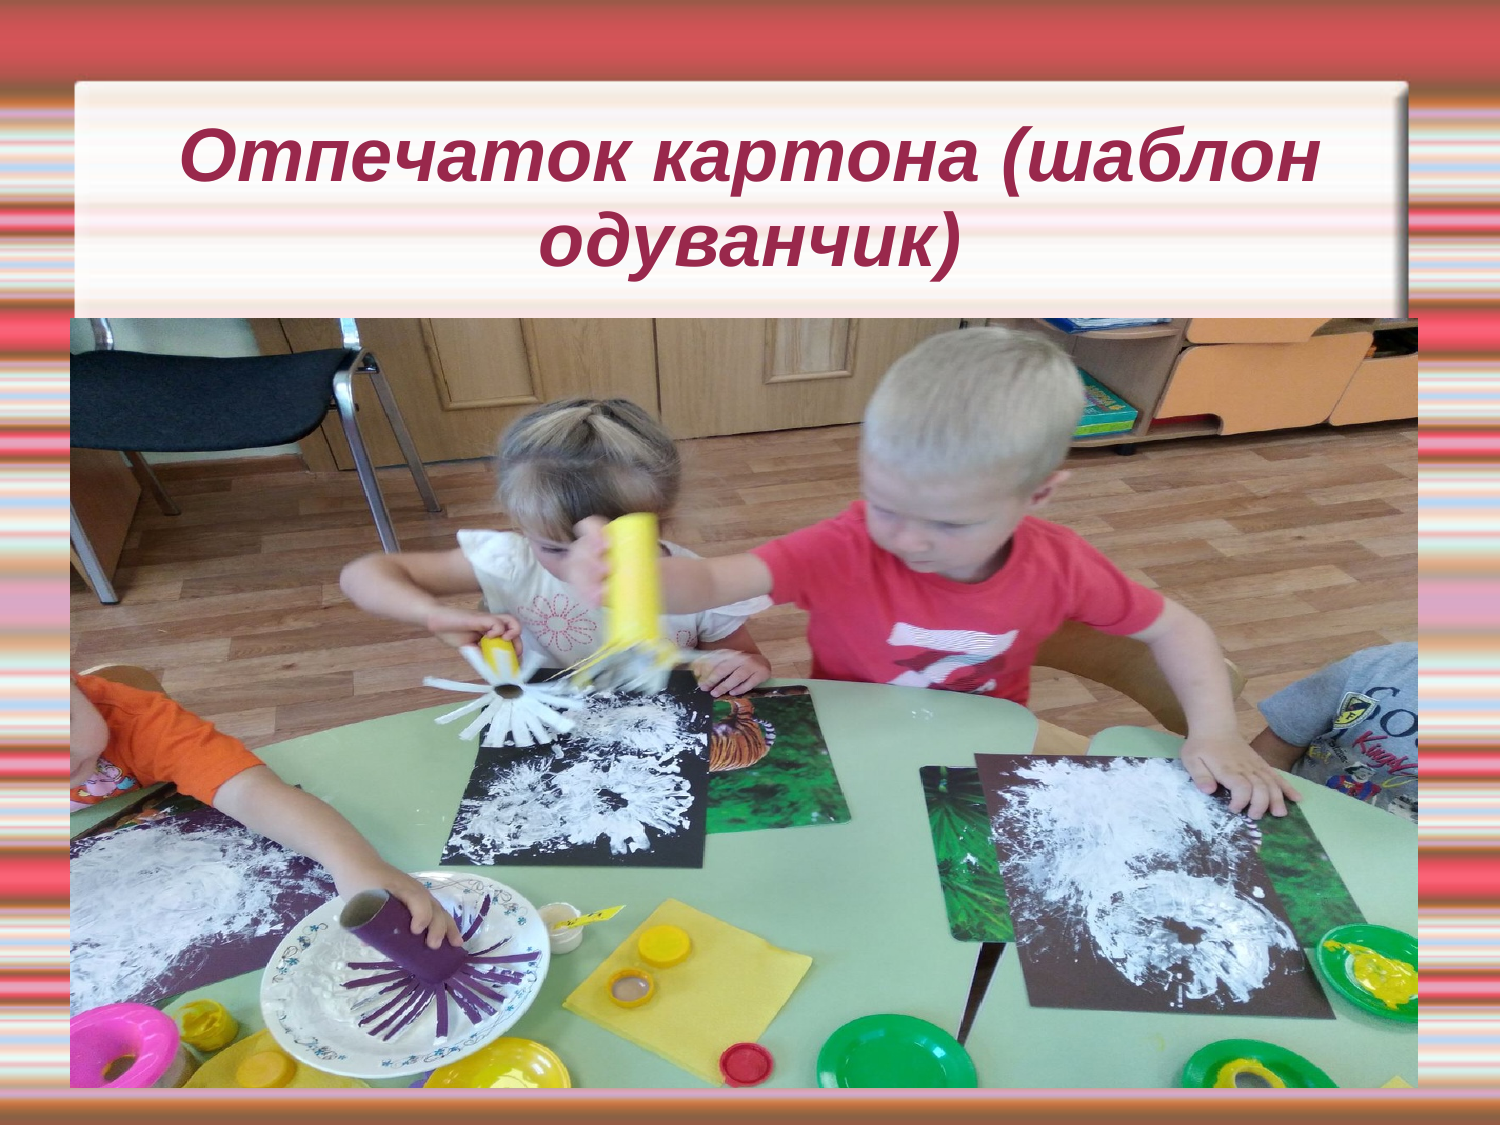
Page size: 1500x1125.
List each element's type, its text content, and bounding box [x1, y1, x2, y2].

picture [0, 0, 1500, 1125]
title Отпечаток картона (шаблон одуванчик) [110, 104, 1392, 292]
